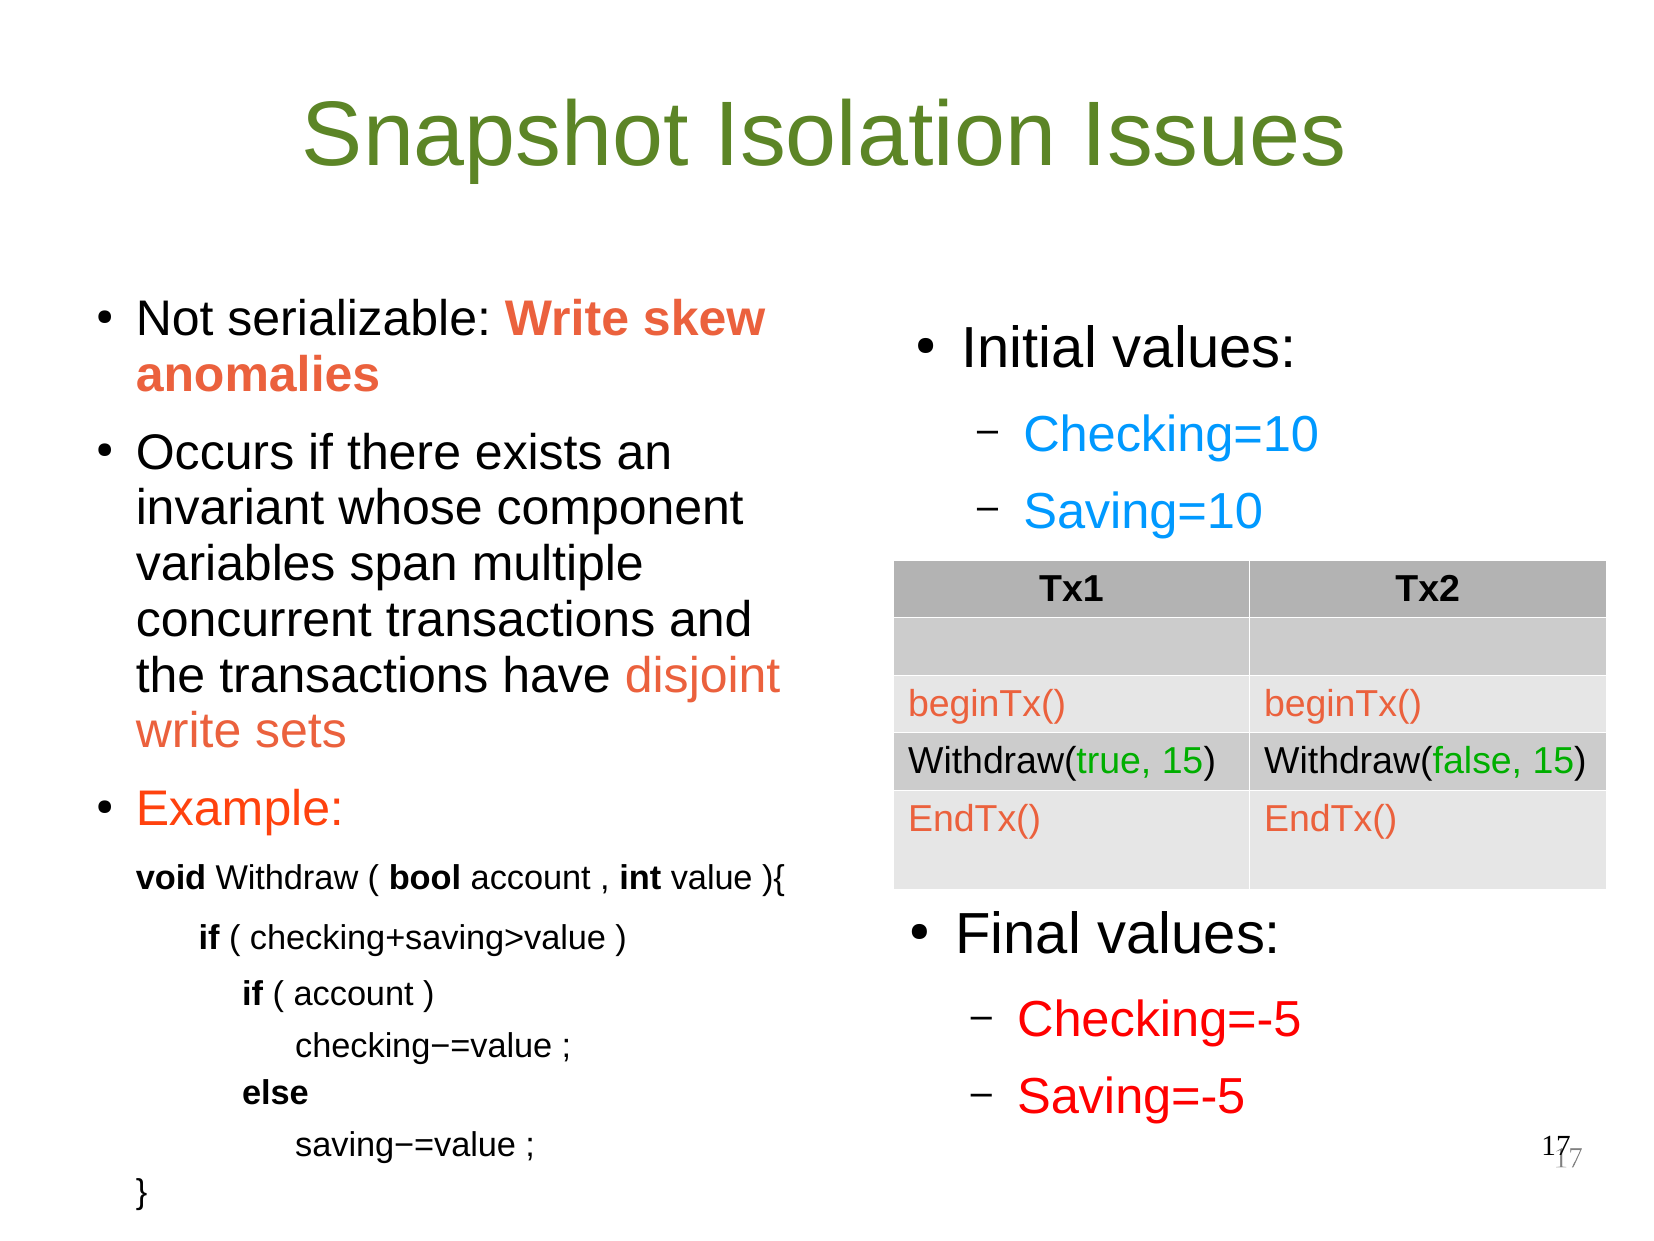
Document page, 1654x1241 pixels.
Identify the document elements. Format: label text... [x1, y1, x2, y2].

table_cell Withdraw(true, 15) [894, 733, 1249, 790]
list Initial values: Checking=10 Saving=10 [900, 315, 1627, 540]
table_cell beginTx() [1250, 676, 1606, 732]
table_cell [894, 618, 1249, 675]
table_cell EndTx() [1250, 791, 1606, 889]
title Snapshot Isolation Issues [11, 30, 1639, 238]
table_cell [1250, 618, 1606, 675]
table_header Tx1 [894, 561, 1249, 617]
table_cell beginTx() [894, 676, 1249, 732]
list Final values: Checking=-5 Saving=-5 [893, 900, 1621, 1126]
table_cell EndTx() [894, 791, 1249, 889]
table_cell Withdraw(false, 15) [1250, 733, 1606, 790]
table_header Tx2 [1250, 561, 1606, 617]
list Not serializable: Write skew anomalies Occurs if there exists an invariant whose component variables span multiple concurrent transactions and the transactions have disjoint write sets Example: void Withdraw ( bool account , int value ){ if ( checking+saving>value ) if ( account ) checking−=value ; else saving−=value ; } [82, 290, 809, 1216]
